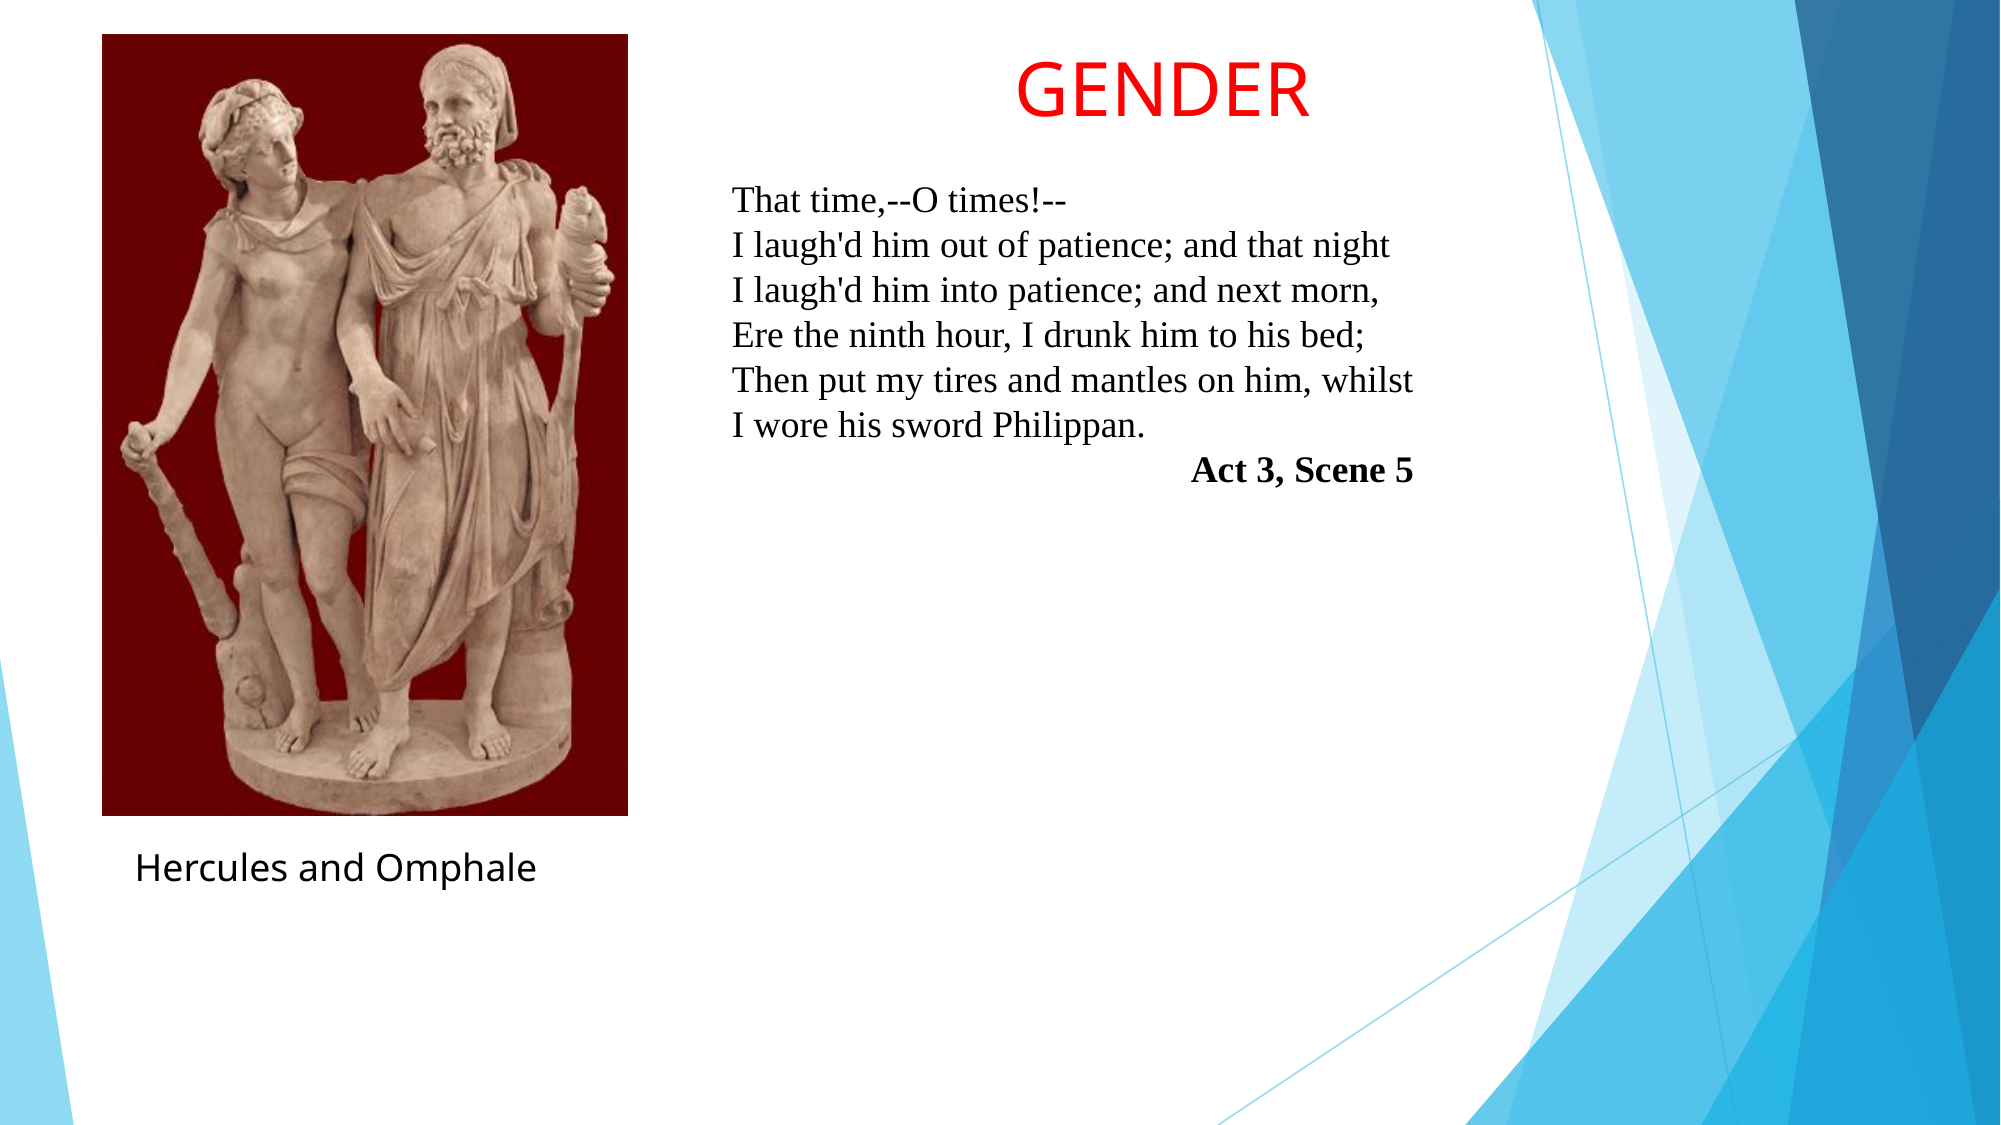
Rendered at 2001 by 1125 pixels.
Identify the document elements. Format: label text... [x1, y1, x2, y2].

text_box GENDER [999, 34, 1686, 141]
text_box That time,--O times!-- I laugh'd him out of patience; and that night I laugh'd him into patience; and next morn, Ere the ninth hour, I drunk him to his bed; Then put my tires and mantles on him, whilst I wore his sword Philippan. Act 3, Scene 5 [716, 167, 1719, 501]
picture [102, 34, 628, 816]
text_box Hercules and Omphale [119, 836, 680, 898]
